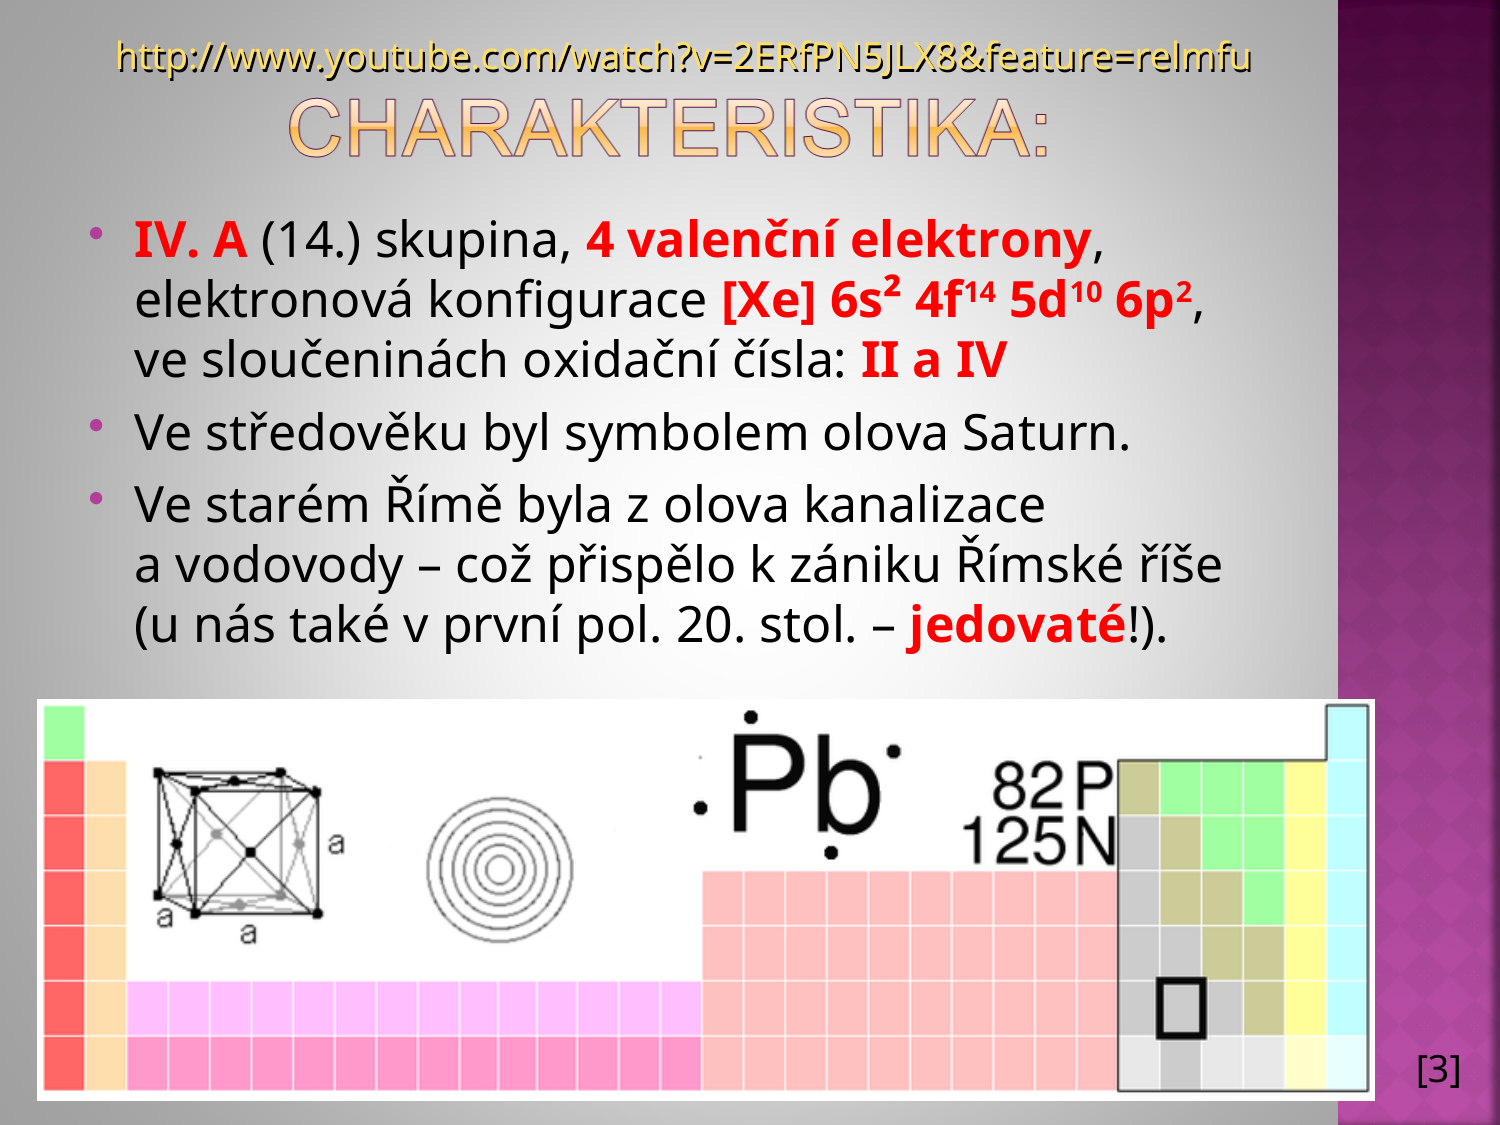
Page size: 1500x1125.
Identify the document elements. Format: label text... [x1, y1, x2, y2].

list IV. A (14.) skupina, 4 valenční elektrony, elektronová konfigurace [Xe] 6s² 4f14 5d10 6p2, ve sloučeninách oxidační čísla: II a IV Ve středověku byl symbolem olova Saturn. Ve starém Římě byla z olova kanalizace a vodovody – což přispělo k zániku Římské říše (u nás také v první pol. 20. stol. – jedovaté!). [75, 199, 1263, 699]
text_box [75, 53, 1264, 222]
text_box [3] [1401, 1037, 1477, 1098]
picture [0, 0, 1500, 1125]
text_box http://www.youtube.com/watch?v=2ERfPN5JLX8&feature=relmfu [99, 24, 1377, 92]
